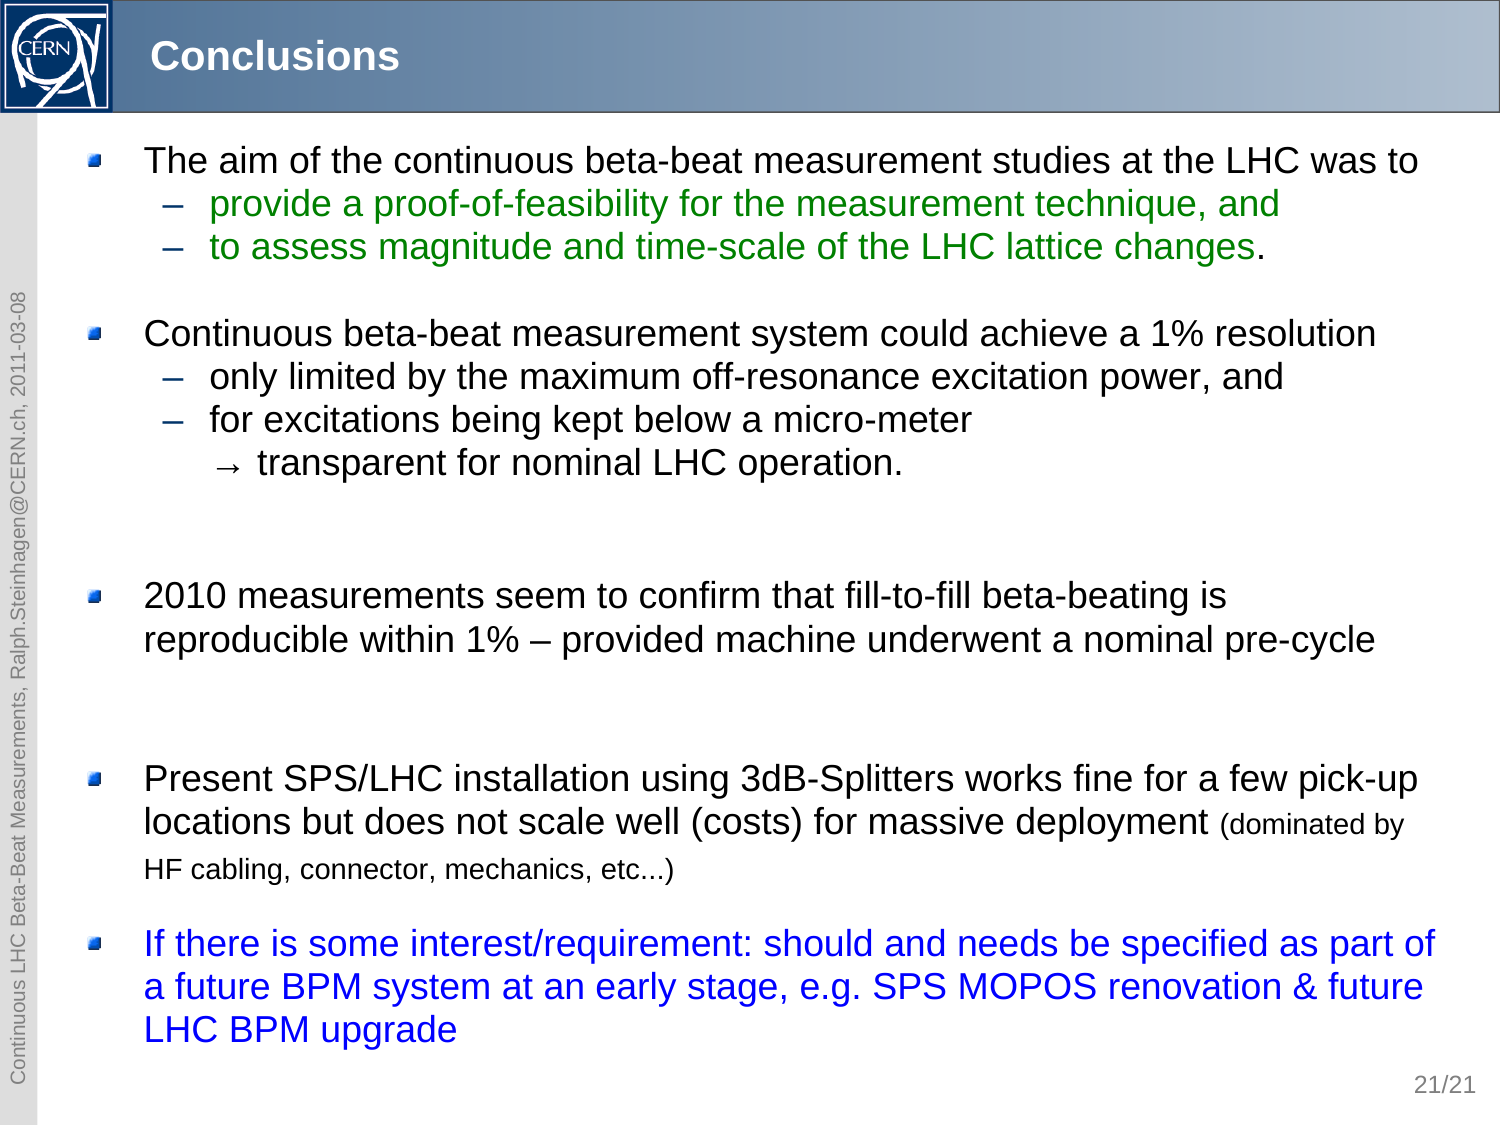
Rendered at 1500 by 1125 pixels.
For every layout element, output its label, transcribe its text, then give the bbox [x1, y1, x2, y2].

picture [0, 0, 113, 113]
list The aim of the continuous beta-beat measurement studies at the LHC was to provide a proof-of-feasibility for the measurement technique, and to assess magnitude and time-scale of the LHC lattice changes. Continuous beta-beat measurement system could achieve a 1% resolution only limited by the maximum off-resonance excitation power, and for excitations being kept below a micro-meter → transparent for nominal LHC operation. 2010 measurements seem to confirm that fill-to-fill beta-beating is reproducible within 1% – provided machine underwent a nominal pre-cycle Present SPS/LHC installation using 3dB-Splitters works fine for a few pick-up locations but does not scale well (costs) for massive deployment (dominated by HF cabling, connector, mechanics, etc...) If there is some interest/requirement: should and needs be specified as part of a future BPM system at an early stage, e.g. SPS MOPOS renovation & future LHC BPM upgrade [87, 137, 1438, 1051]
title Conclusions [150, 7, 1201, 106]
